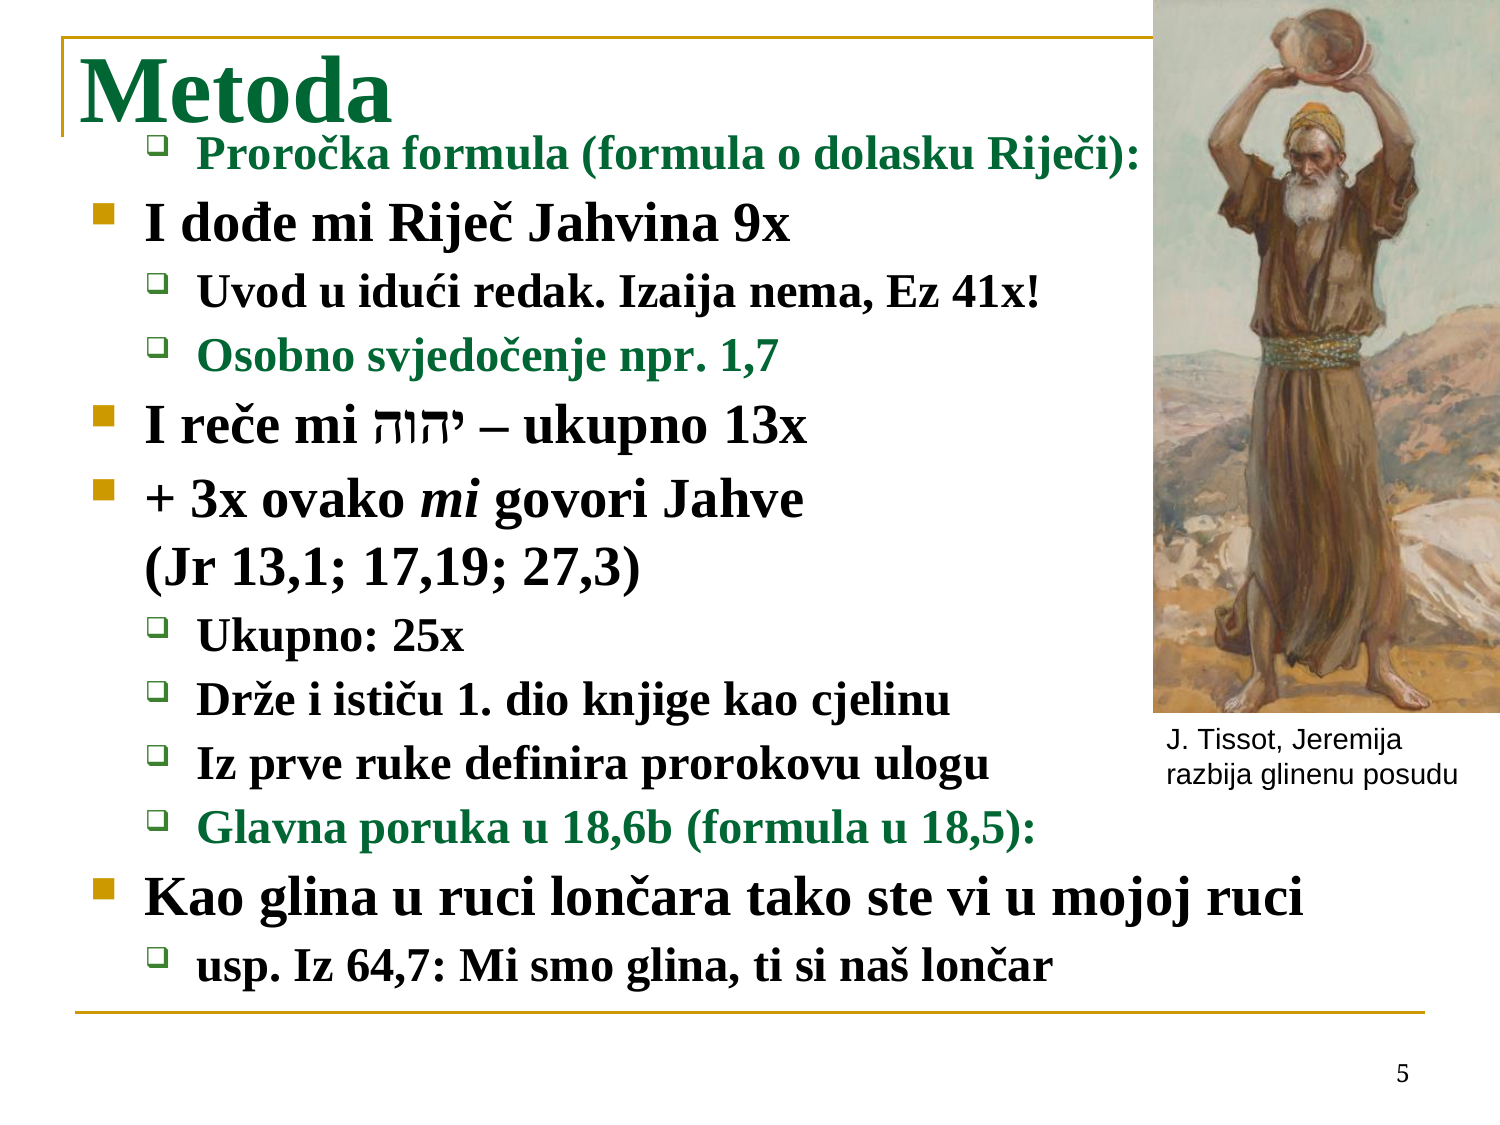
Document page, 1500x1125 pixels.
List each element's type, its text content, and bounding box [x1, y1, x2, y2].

list Proročka formula (formula o dolasku Riječi): I dođe mi Riječ Jahvina 9x Uvod u idući redak. Izaija nema, Ez 41x! Osobno svjedočenje npr. 1,7 I reče mi יהוה – ukupno 13x + 3x ovako mi govori Jahve (Jr 13,1; 17,19; 27,3) Ukupno: 25x Drže i ističu 1. dio knjige kao cjelinu Iz prve ruke definira prorokovu ulogu Glavna poruka u 18,6b (formula u 18,5): Kao glina u ruci lončara tako ste vi u mojoj ruci usp. Iz 64,7: Mi smo glina, ti si naš lončar [75, 113, 1477, 1006]
title Metoda [64, 19, 1153, 206]
picture [1153, 0, 1500, 712]
text_box J. Tissot, Jeremija razbija glinenu posudu [1151, 712, 1500, 799]
text_box <number> [1074, 1024, 1426, 1100]
